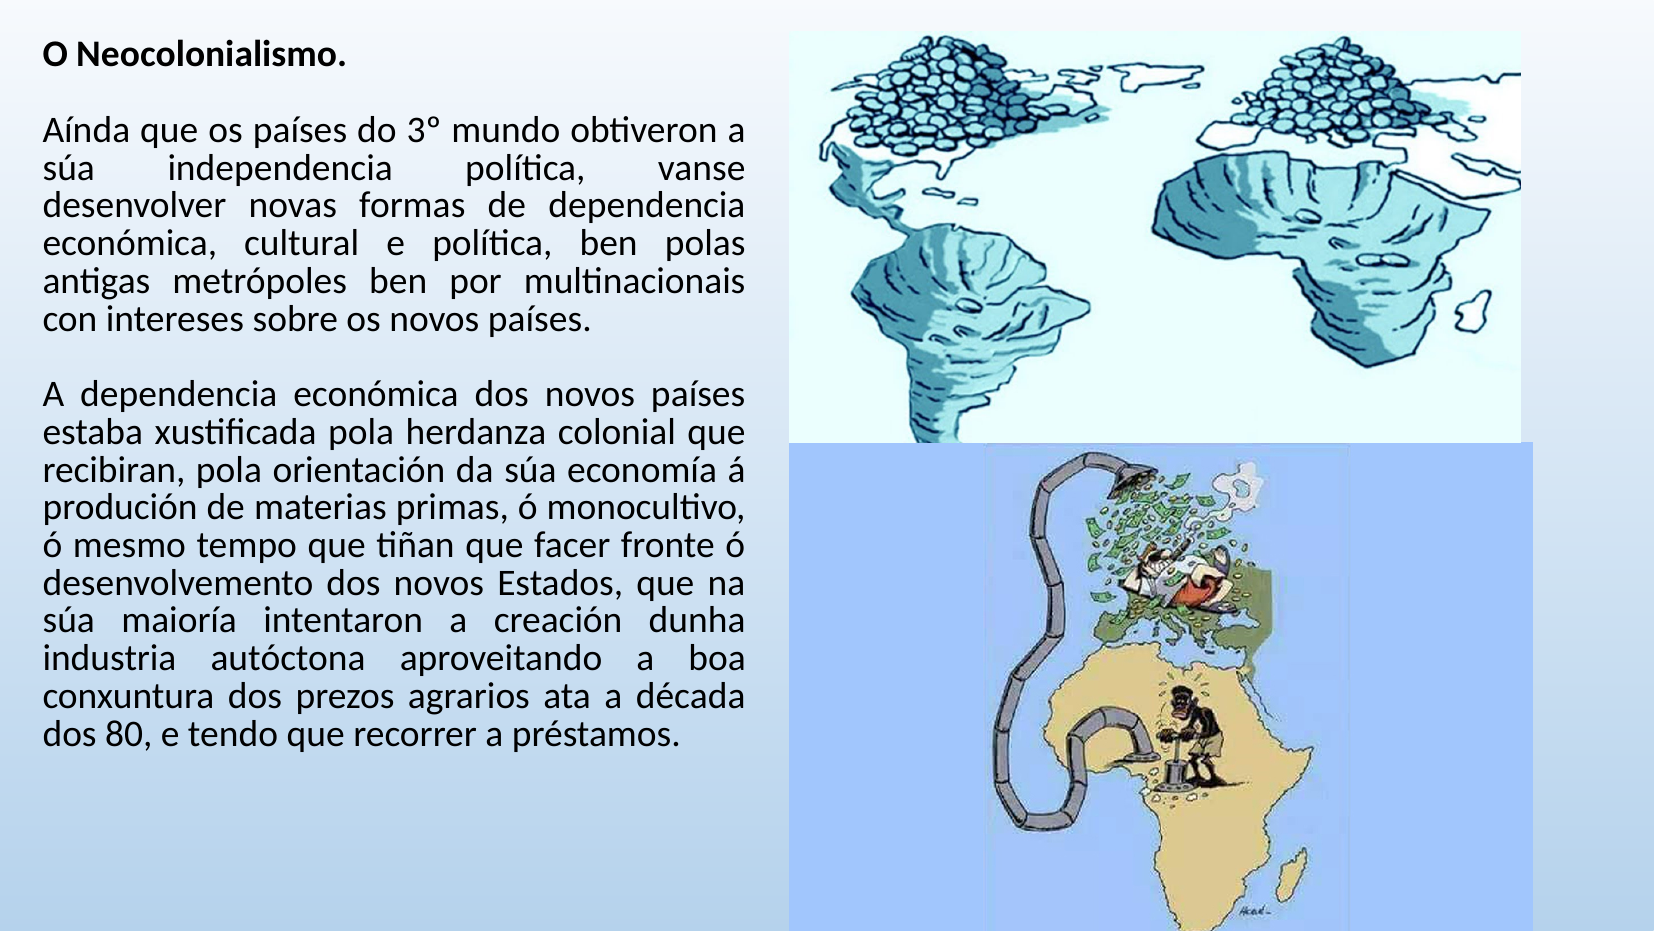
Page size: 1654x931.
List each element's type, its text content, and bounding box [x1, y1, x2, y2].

text_box O Neocolonialismo. Aínda que os países do 3º mundo obtiveron a súa independencia política, vanse desenvolver novas formas de dependencia económica, cultural e política, ben polas antigas metrópoles ben por multinacionais con intereses sobre os novos países. A dependencia económica dos novos países estaba xustificada pola herdanza colonial que recibiran, pola orientación da súa economía á produción de materias primas, ó monocultivo, ó mesmo tempo que tiñan que facer fronte ó desenvolvemento dos novos Estados, que na súa maioría intentaron a creación dunha industria autóctona aproveitando a boa conxuntura dos prezos agrarios ata a década dos 80, e tendo que recorrer a préstamos. [27, 31, 762, 910]
picture [789, 31, 1533, 931]
